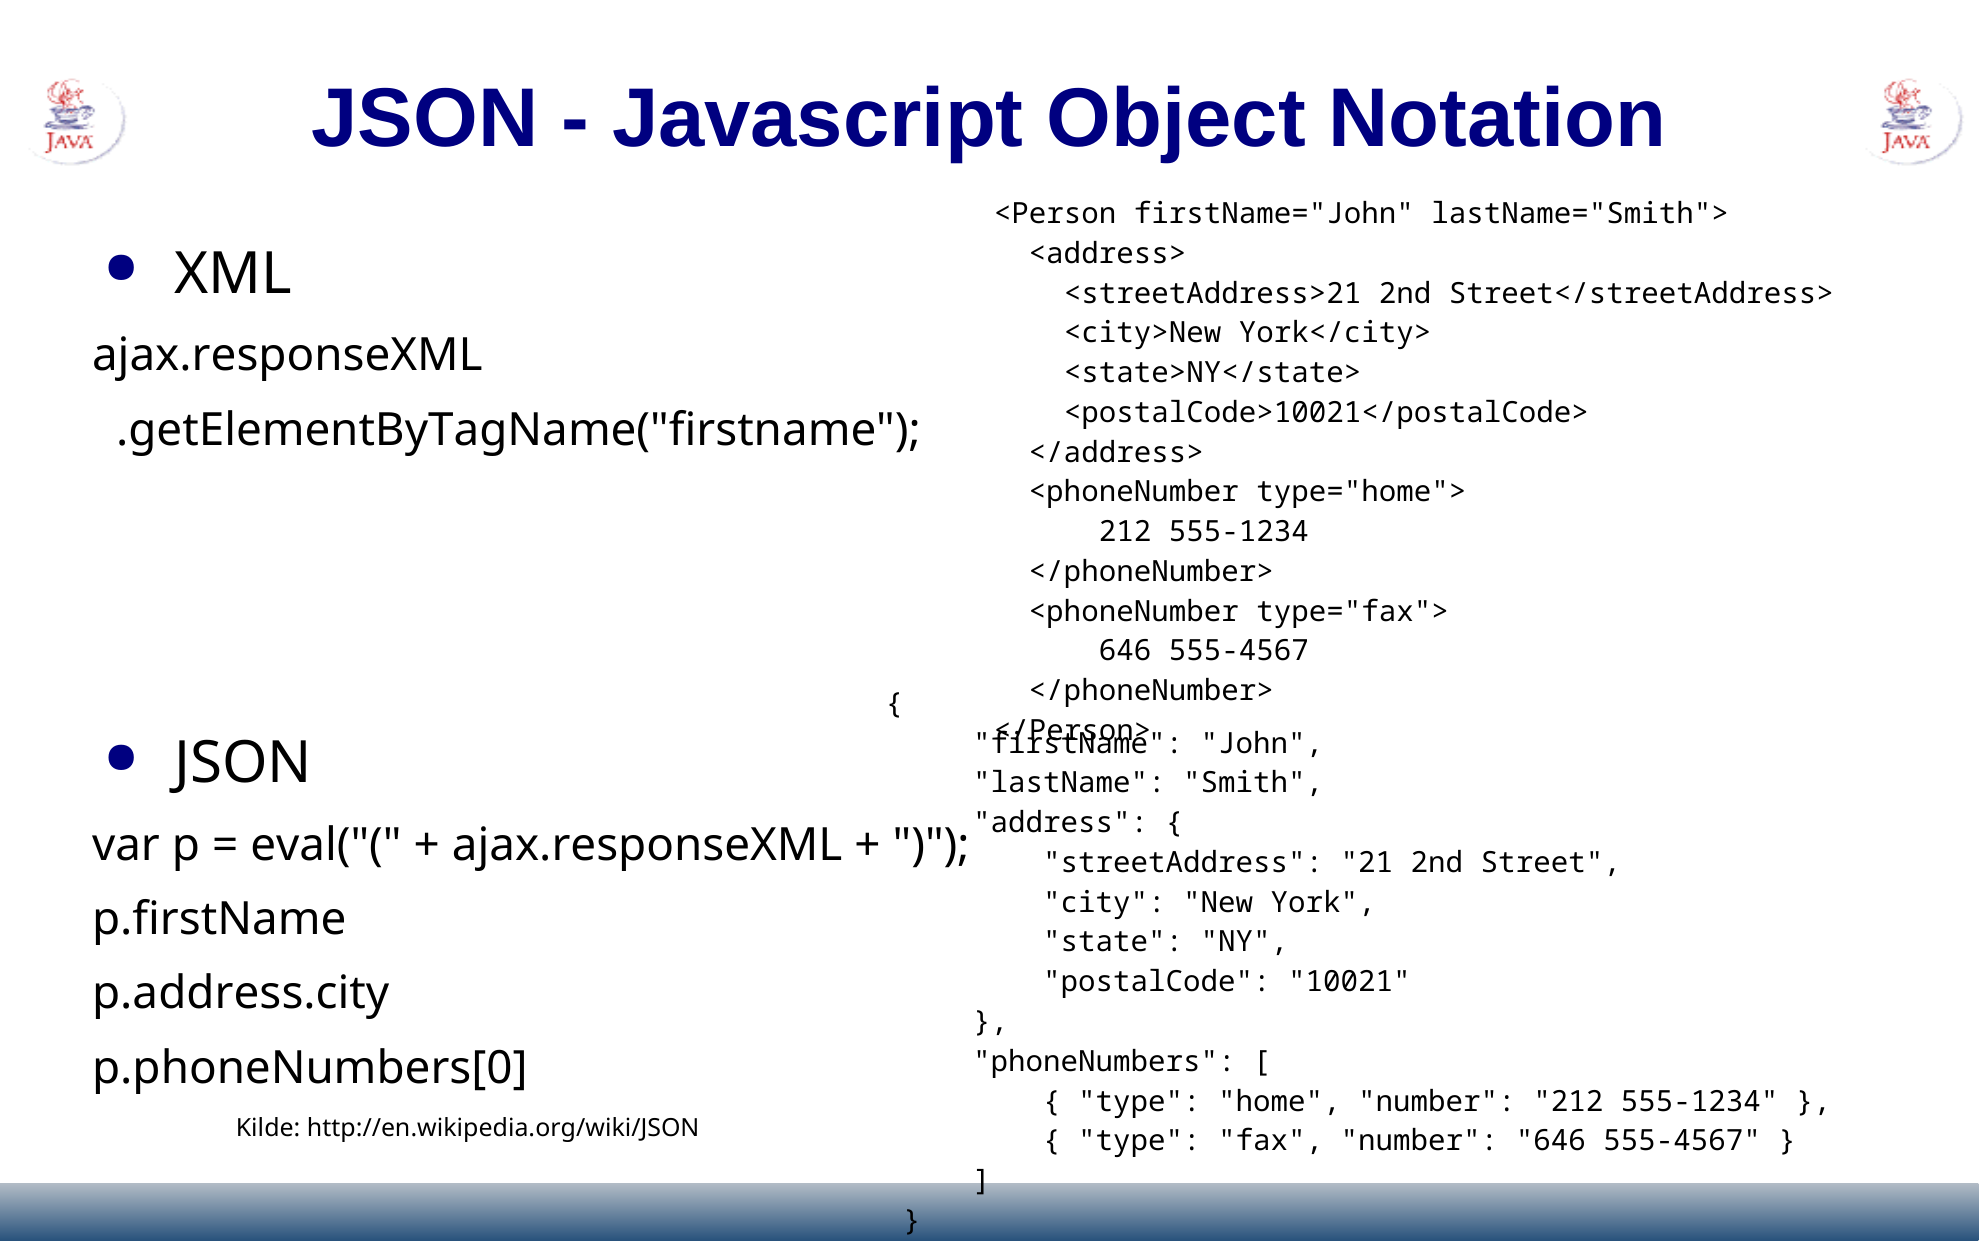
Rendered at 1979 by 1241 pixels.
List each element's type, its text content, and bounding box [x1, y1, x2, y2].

text_box { "firstName": "John", "lastName": "Smith", "address": { "streetAddress": "21 2nd Street", "city": "New York", "state": "NY", "postalCode": "10021" }, "phoneNumbers": [ { "type": "home", "number": "212 555-1234" }, { "type": "fax", "number": "646 555-4567" } ] } [885, 682, 1979, 1197]
list XML ajax.responseXML .getElementByTagName("firstname"); JSON var p = eval("(" + ajax.responseXML + ")"); p.firstName p.address.city p.phoneNumbers[0] [92, 230, 993, 1050]
title JSON - Javascript Object Notation [126, 14, 1853, 222]
text_box <Person firstName="John" lastName="Smith"> <address> <streetAddress>21 2nd Street</streetAddress> <city>New York</city> <state>NY</state> <postalCode>10021</postalCode> </address> <phoneNumber type="home"> 212 555-1234 </phoneNumber> <phoneNumber type="fax"> 646 555-4567 </phoneNumber> </Person> [993, 192, 1979, 682]
picture [12, 71, 126, 169]
text_box Kilde: http://en.wikipedia.org/wiki/JSON [235, 1109, 885, 1139]
picture [1853, 71, 1968, 169]
